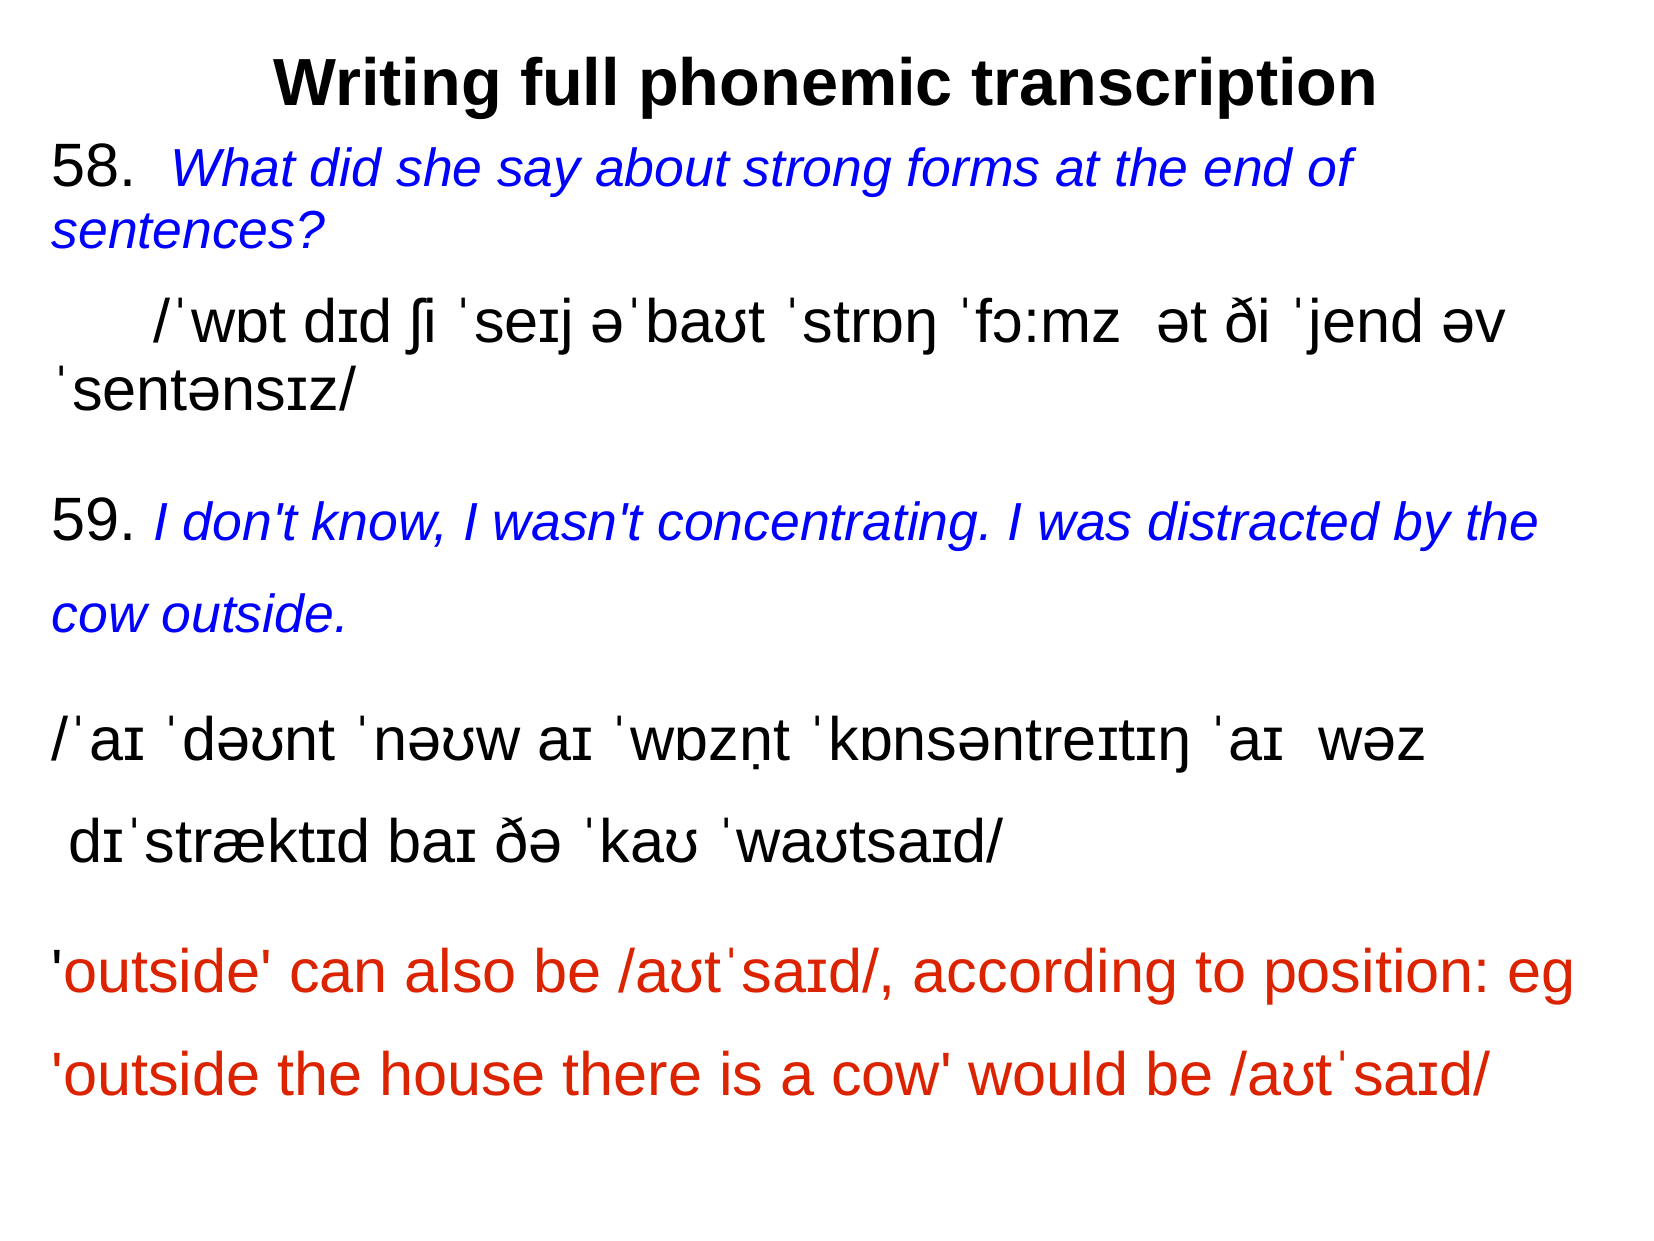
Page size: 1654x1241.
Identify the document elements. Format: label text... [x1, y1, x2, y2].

list 58. What did she say about strong forms at the end of sentences? /ˈwɒt dɪd ʃi ˈseɪj əˈbaʊt ˈstrɒŋ ˈfɔ:mz ət ði ˈjend əv ˈsentənsɪz/ 59. I don't know, I wasn't concentrating. I was distracted by the cow outside. /ˈaɪ ˈdəʊnt ˈnəʊw aɪ ˈwɒzṇt ˈkɒnsəntreɪtɪŋ ˈaɪ wəz dɪˈstræktɪd baɪ ðə ˈkaʊ ˈwaʊtsaɪd/ 'outside' can also be /aʊtˈsaɪd/, according to position: eg 'outside the house there is a cow' would be /aʊtˈsaɪd/ [51, 131, 1595, 1190]
title Writing full phonemic transcription [82, 0, 1571, 131]
